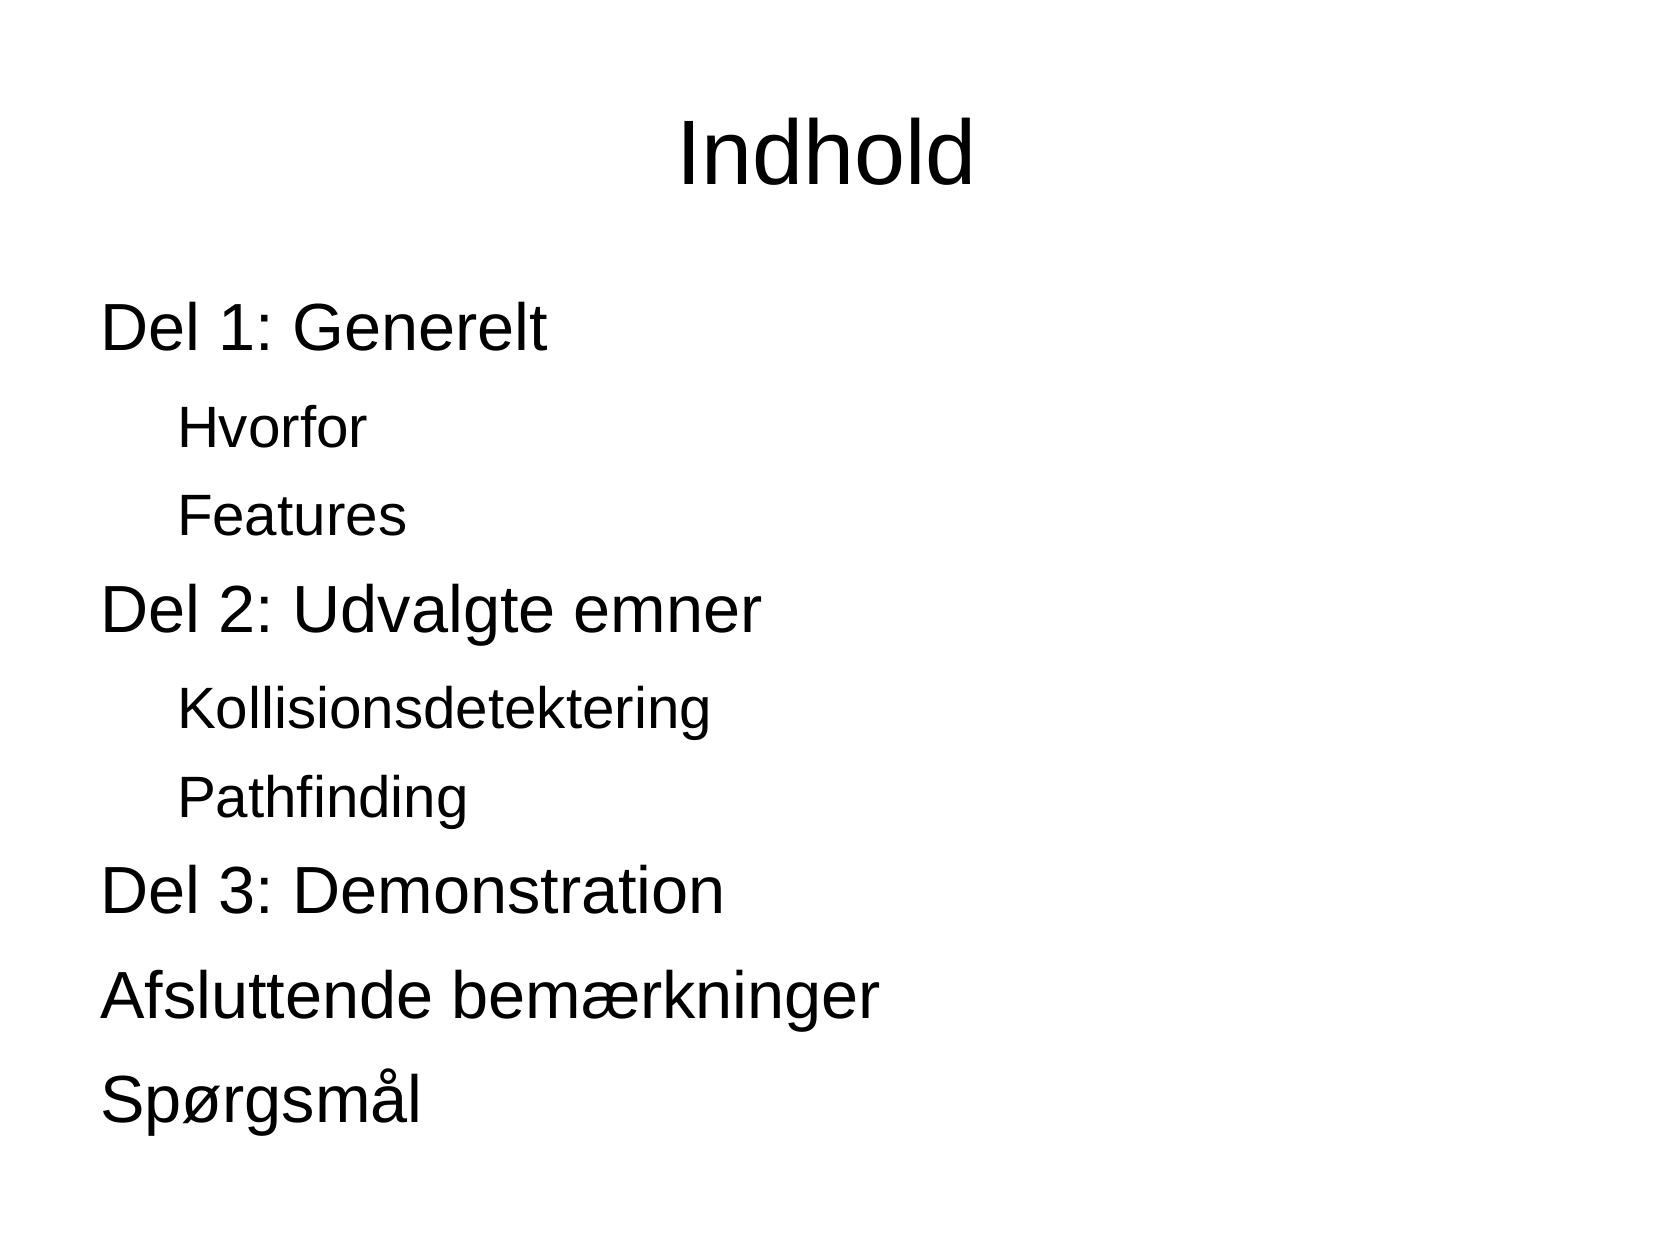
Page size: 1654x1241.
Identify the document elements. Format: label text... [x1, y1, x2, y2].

list Del 1: Generelt Hvorfor Features Del 2: Udvalgte emner Kollisionsdetektering Pathfinding Del 3: Demonstration Afsluttende bemærkninger Spørgsmål [82, 290, 1571, 1137]
title Indhold [82, 49, 1571, 257]
